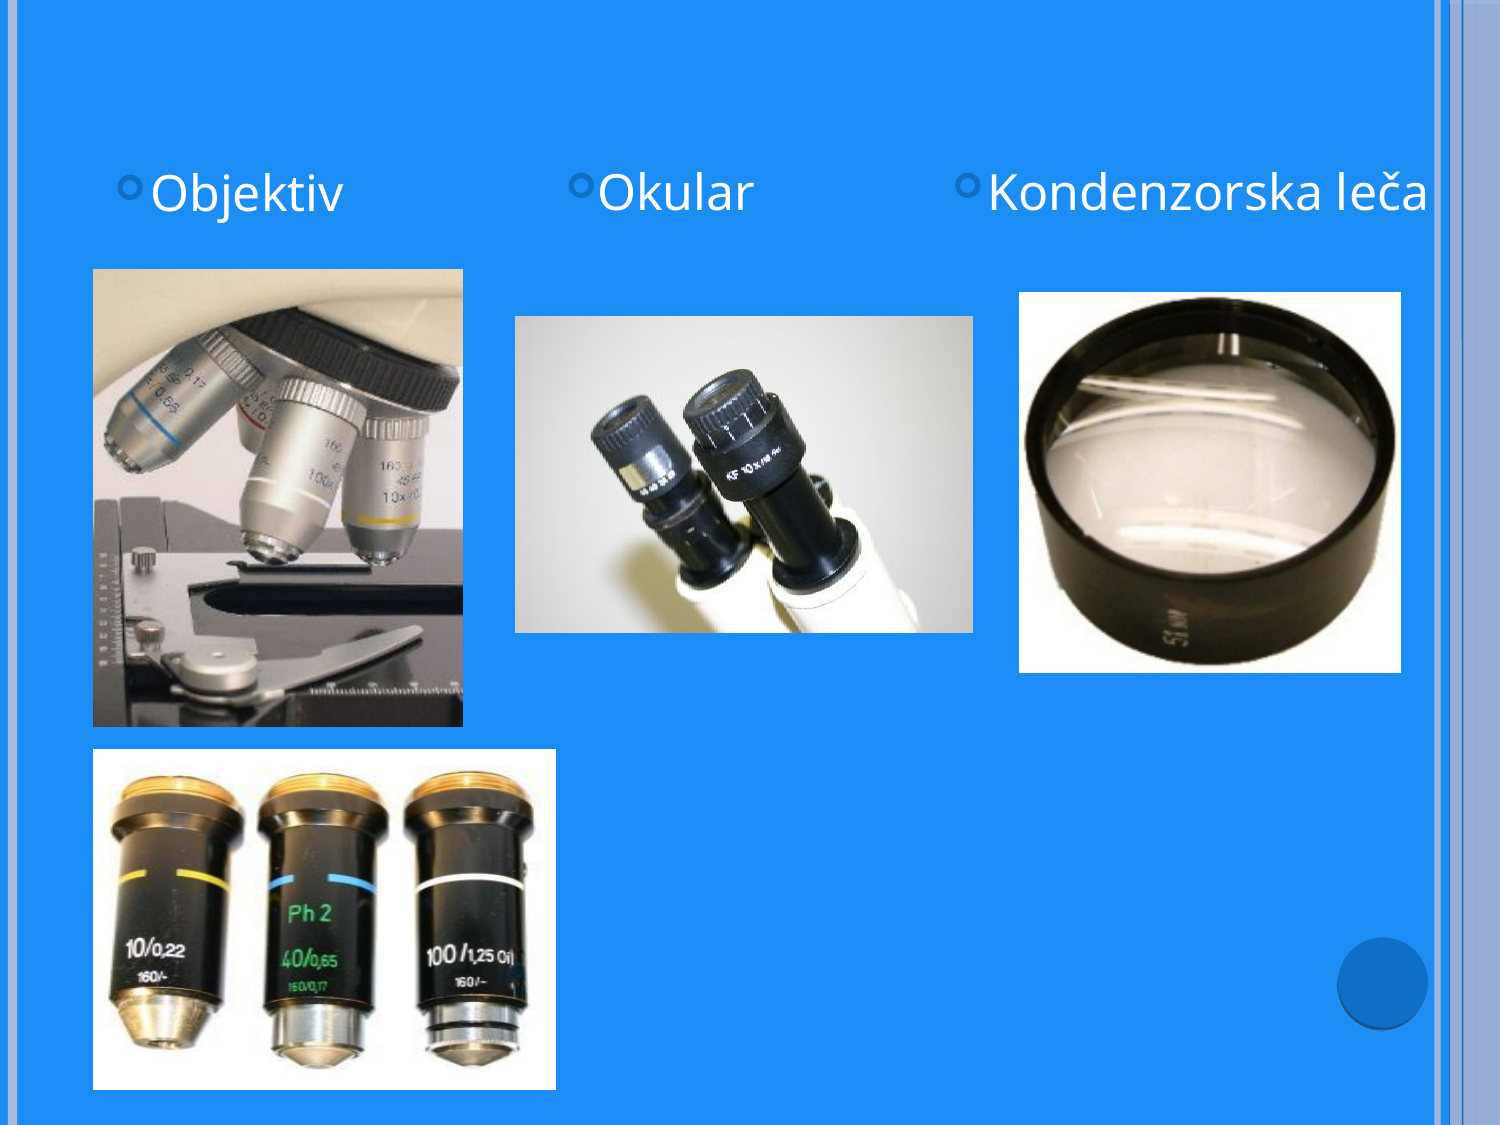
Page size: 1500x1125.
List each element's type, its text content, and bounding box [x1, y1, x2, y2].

text_box Kondenzorska leča [937, 128, 1500, 270]
picture [515, 316, 973, 633]
list Okular [550, 128, 809, 270]
picture [1019, 292, 1401, 673]
picture [93, 269, 463, 727]
picture [93, 749, 556, 1090]
text_box Objektiv [99, 130, 457, 258]
